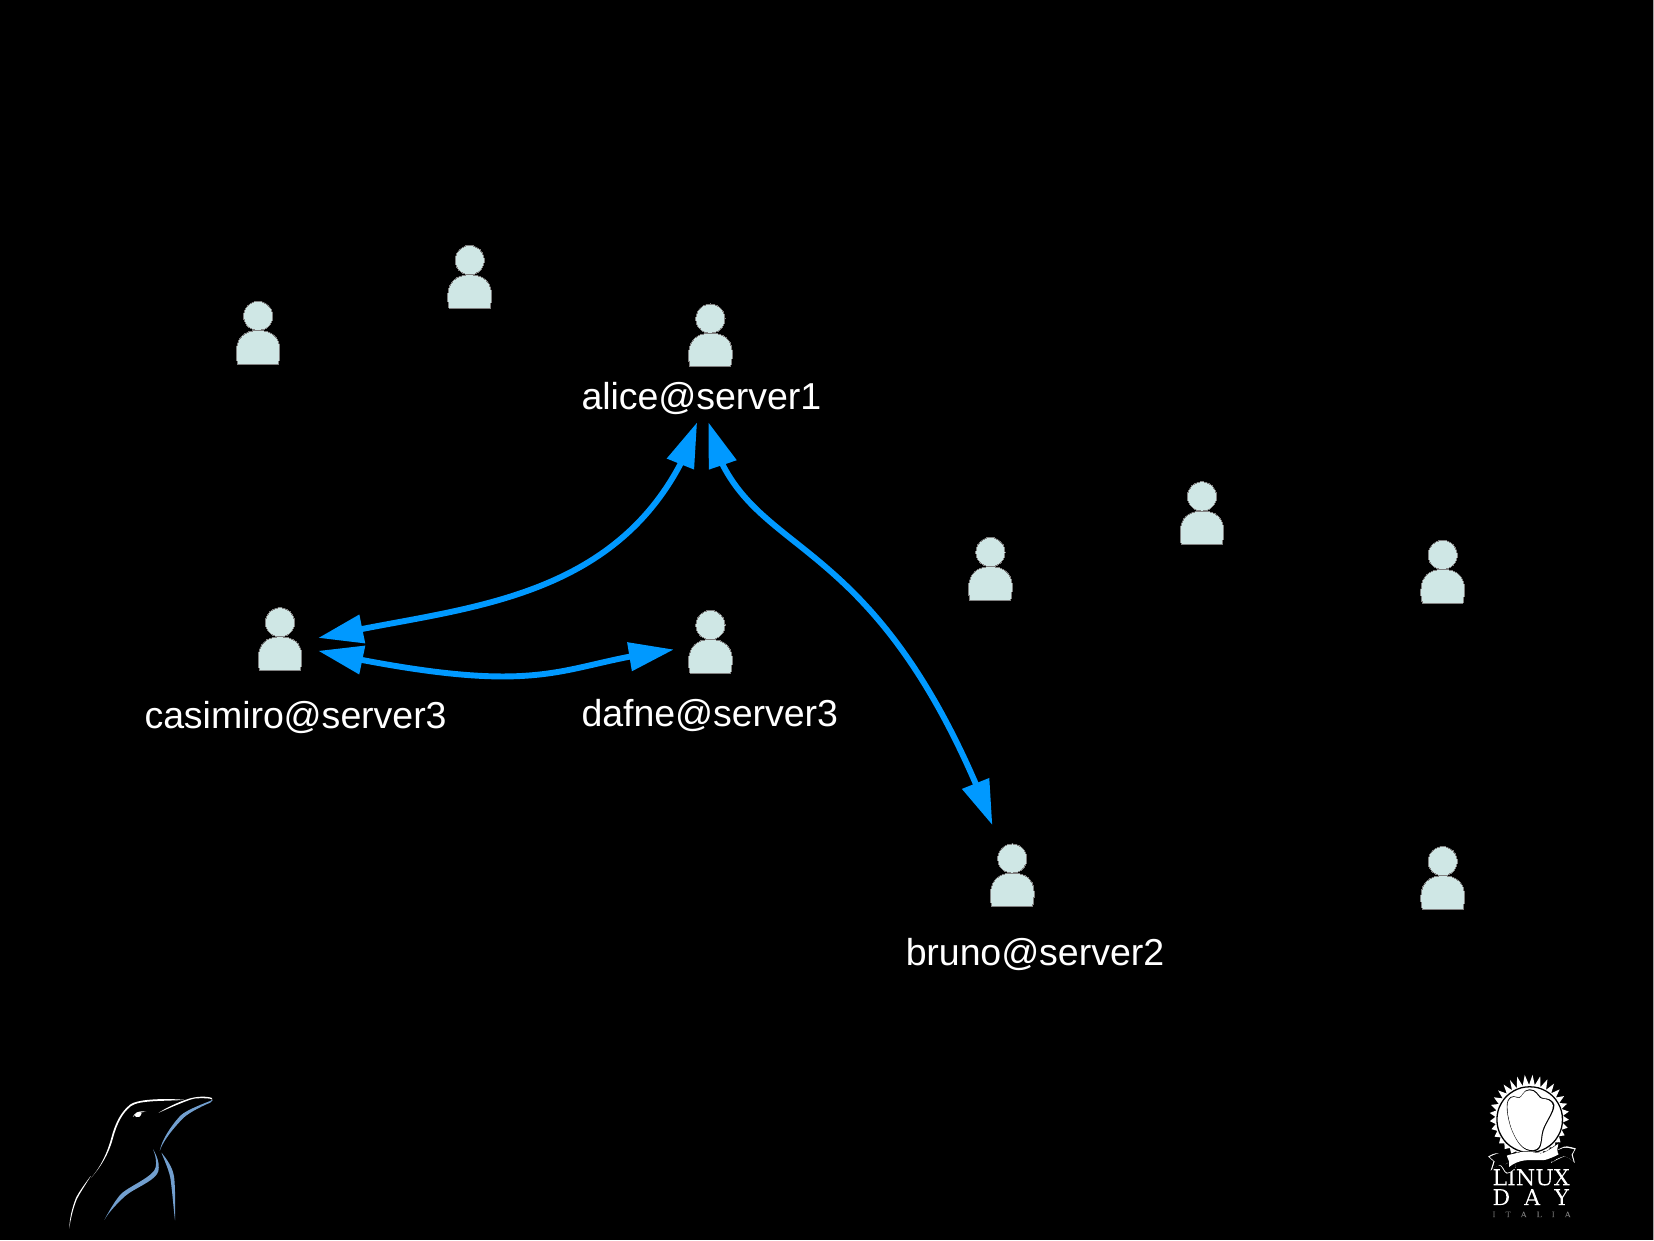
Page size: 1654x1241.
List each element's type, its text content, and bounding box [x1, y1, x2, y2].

text_box [688, 303, 733, 367]
text_box casimiro@server3 [129, 687, 533, 745]
text_box [968, 537, 1013, 601]
text_box [1420, 540, 1465, 604]
text_box [1180, 481, 1224, 545]
text_box [1420, 846, 1465, 910]
text_box [990, 843, 1035, 907]
text_box [447, 245, 492, 309]
text_box alice@server1 [566, 368, 907, 426]
text_box [236, 301, 280, 365]
text_box [258, 607, 302, 671]
text_box bruno@server2 [891, 923, 1250, 981]
text_box [688, 610, 733, 674]
text_box dafne@server3 [566, 685, 924, 742]
